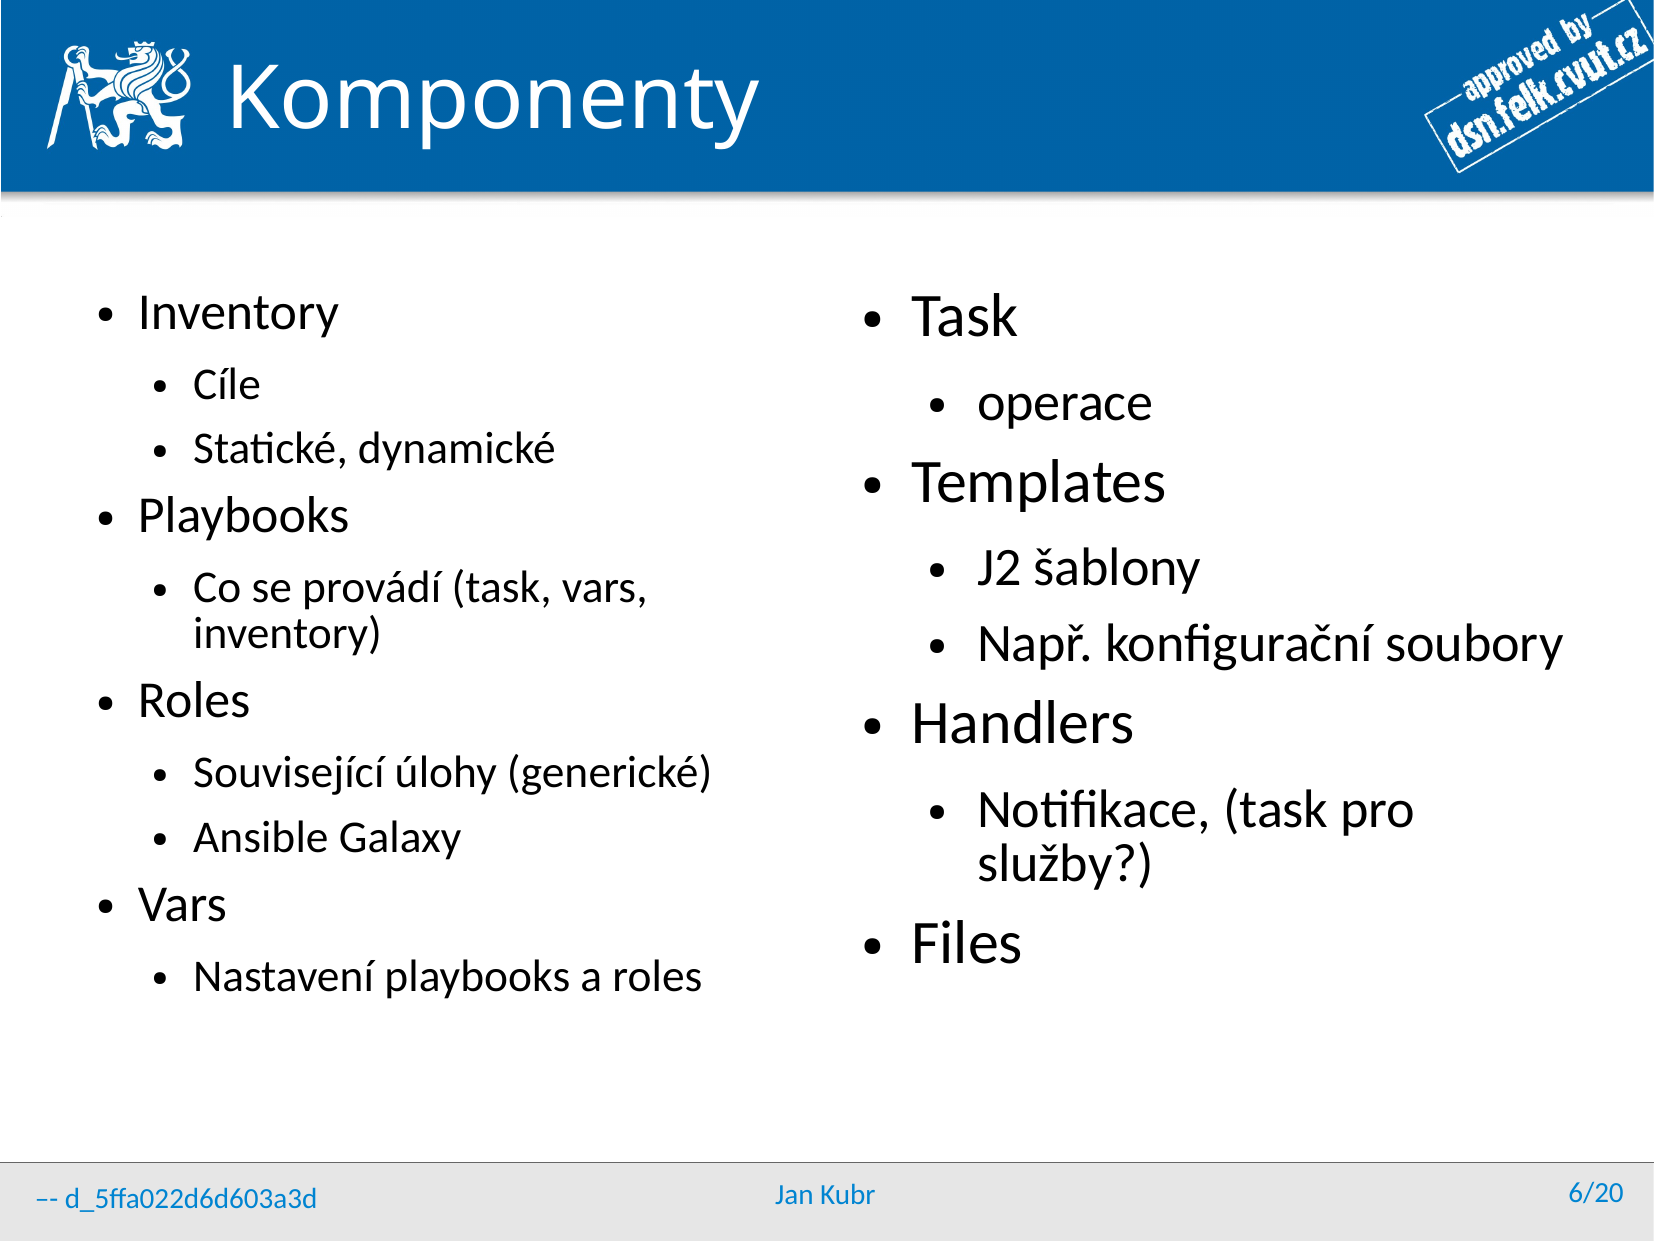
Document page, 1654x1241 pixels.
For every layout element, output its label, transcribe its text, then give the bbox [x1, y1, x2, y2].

list Inventory Cíle Statické, dynamické Playbooks Co se provádí (task, vars, inventory) Roles Související úlohy (generické) Ansible Galaxy Vars Nastavení playbooks a roles [82, 290, 809, 1010]
list Task operace Templates J2 šablony Např. konfigurační soubory Handlers Notifikace, (task pro služby?) Files [845, 290, 1572, 1010]
title Komponenty [225, 0, 1426, 188]
picture [1, 0, 1654, 217]
